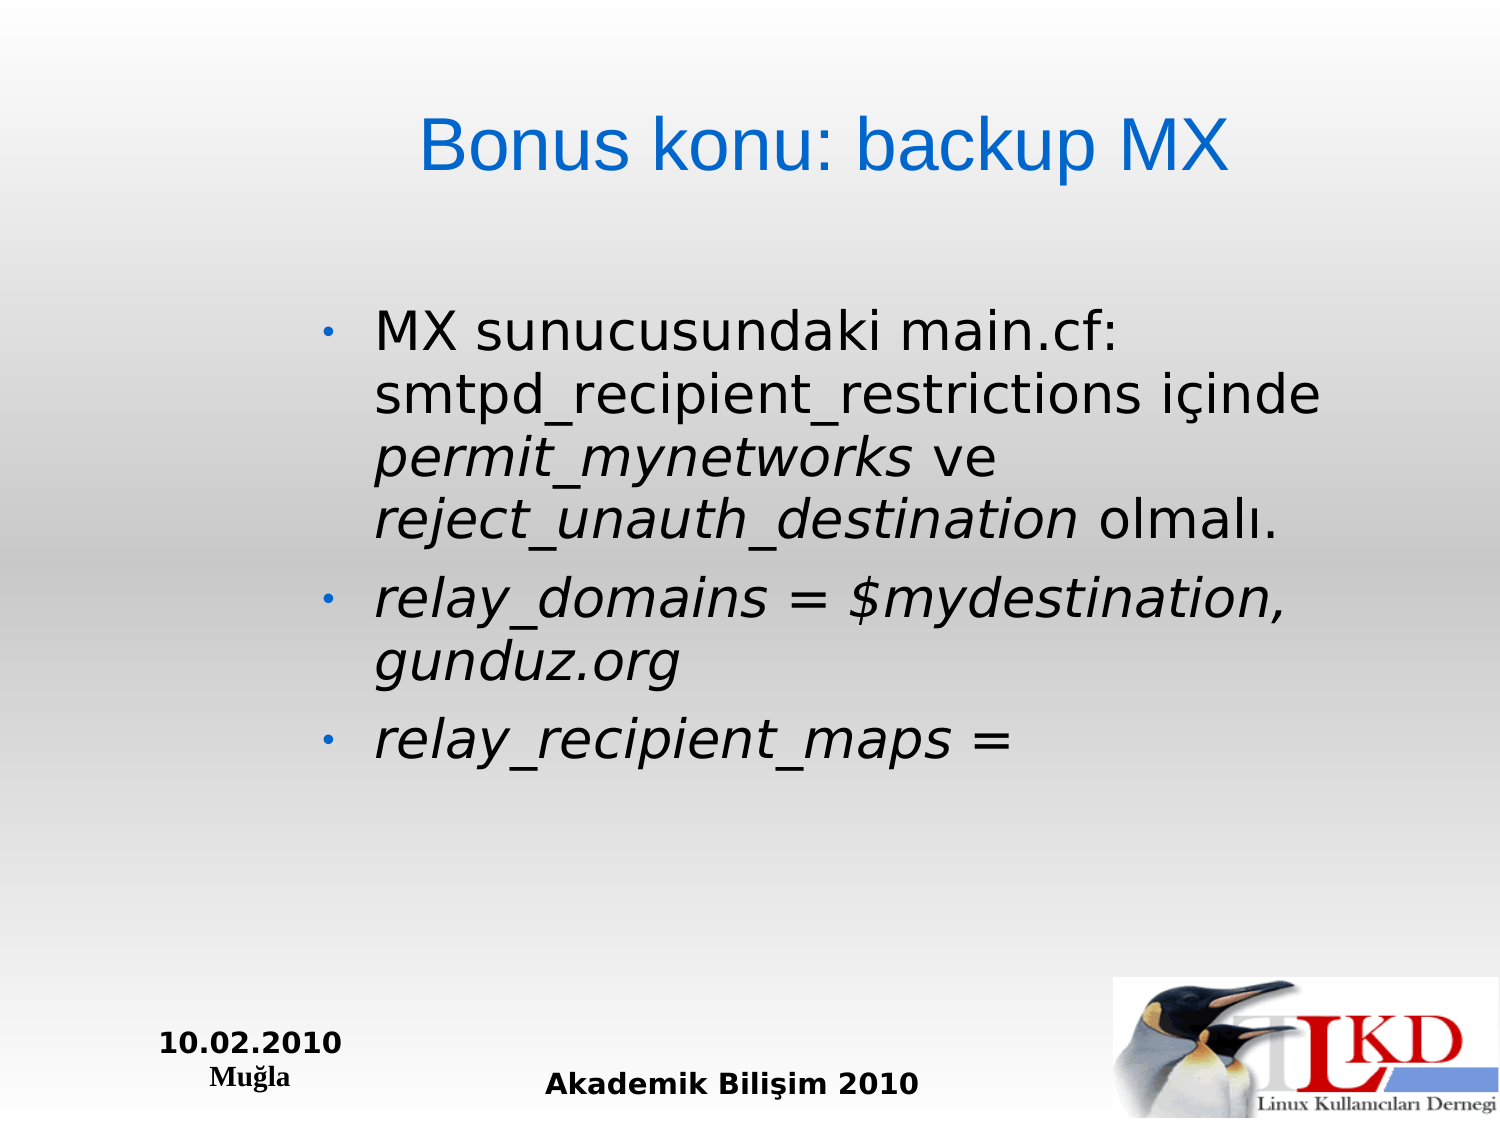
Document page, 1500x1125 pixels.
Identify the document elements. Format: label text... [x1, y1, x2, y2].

picture [1113, 977, 1499, 1118]
list MX sunucusundaki main.cf: smtpd_recipient_restrictions içinde permit_mynetworks ve reject_unauth_destination olmalı. relay_domains = $mydestination, gunduz.org relay_recipient_maps = [224, 299, 1425, 975]
title Bonus konu: backup MX [224, 49, 1425, 238]
